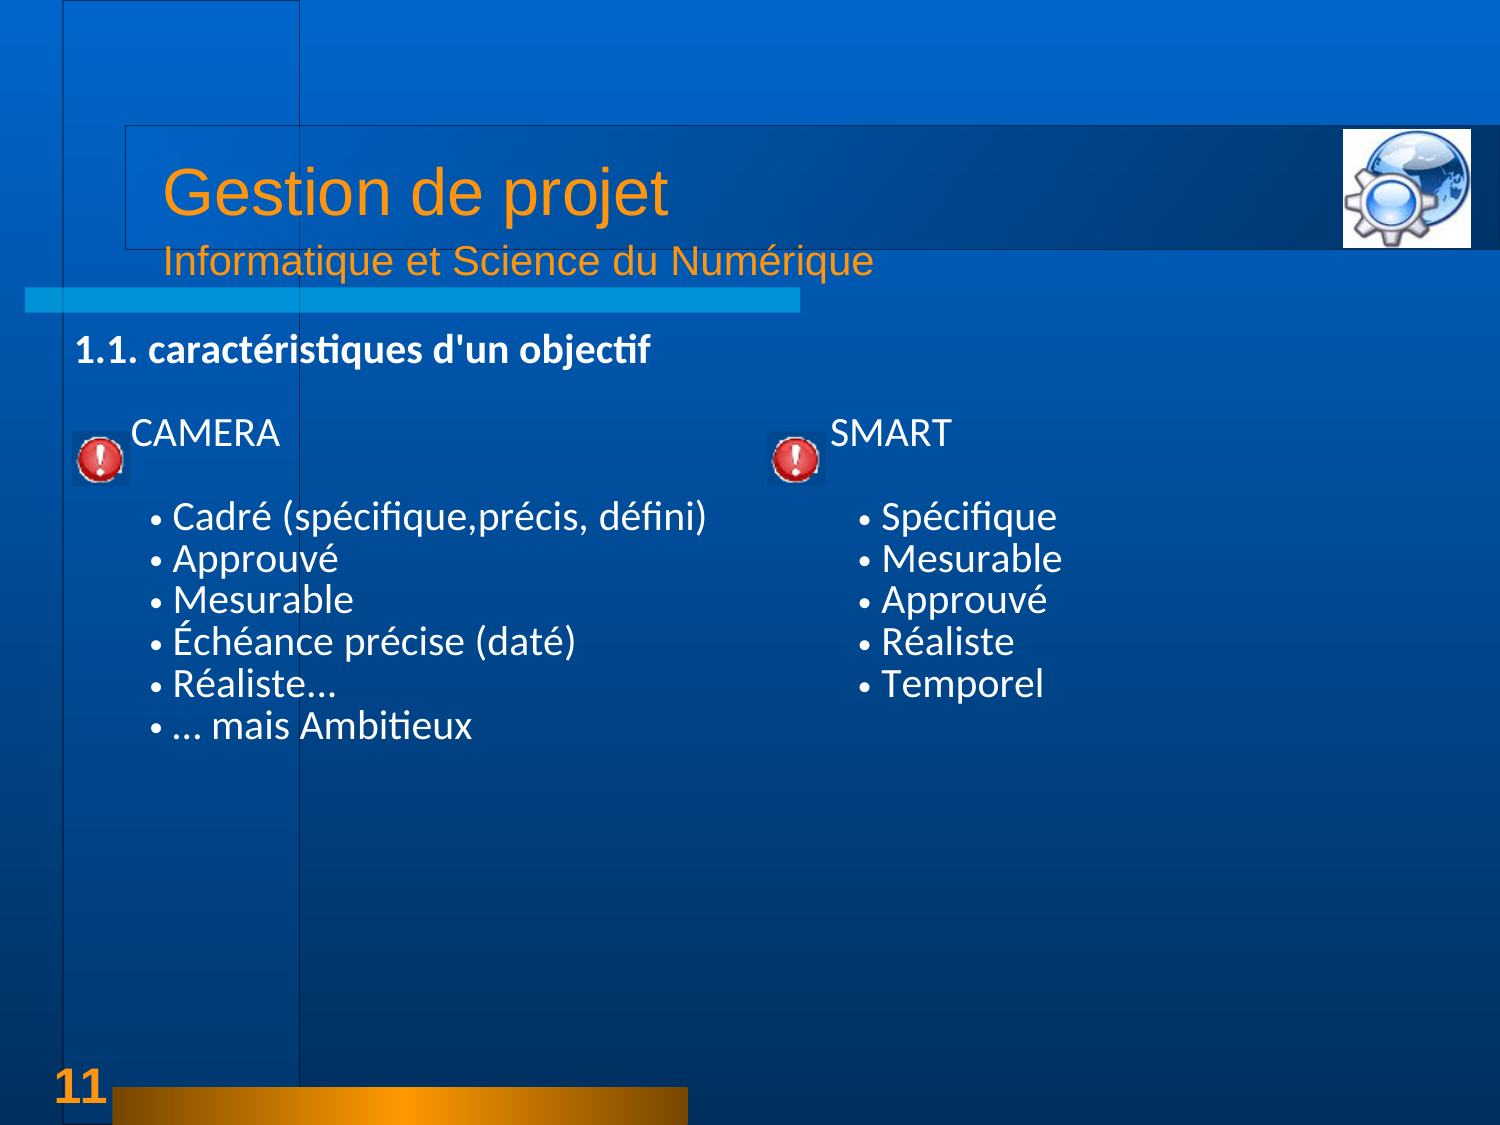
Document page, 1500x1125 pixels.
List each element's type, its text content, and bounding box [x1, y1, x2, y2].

text_box CAMERA Cadré (spécifique,précis, défini) Approuvé Mesurable Échéance précise (daté) Réaliste... … mais Ambitieux [59, 473, 768, 850]
text_box SMART Spécifique Mesurable Approuvé Réaliste Temporel [767, 324, 1477, 799]
picture [767, 431, 826, 486]
picture [72, 431, 130, 486]
picture [1343, 129, 1471, 248]
text_box 1.1. caractéristiques d'un objectif [59, 324, 1329, 473]
